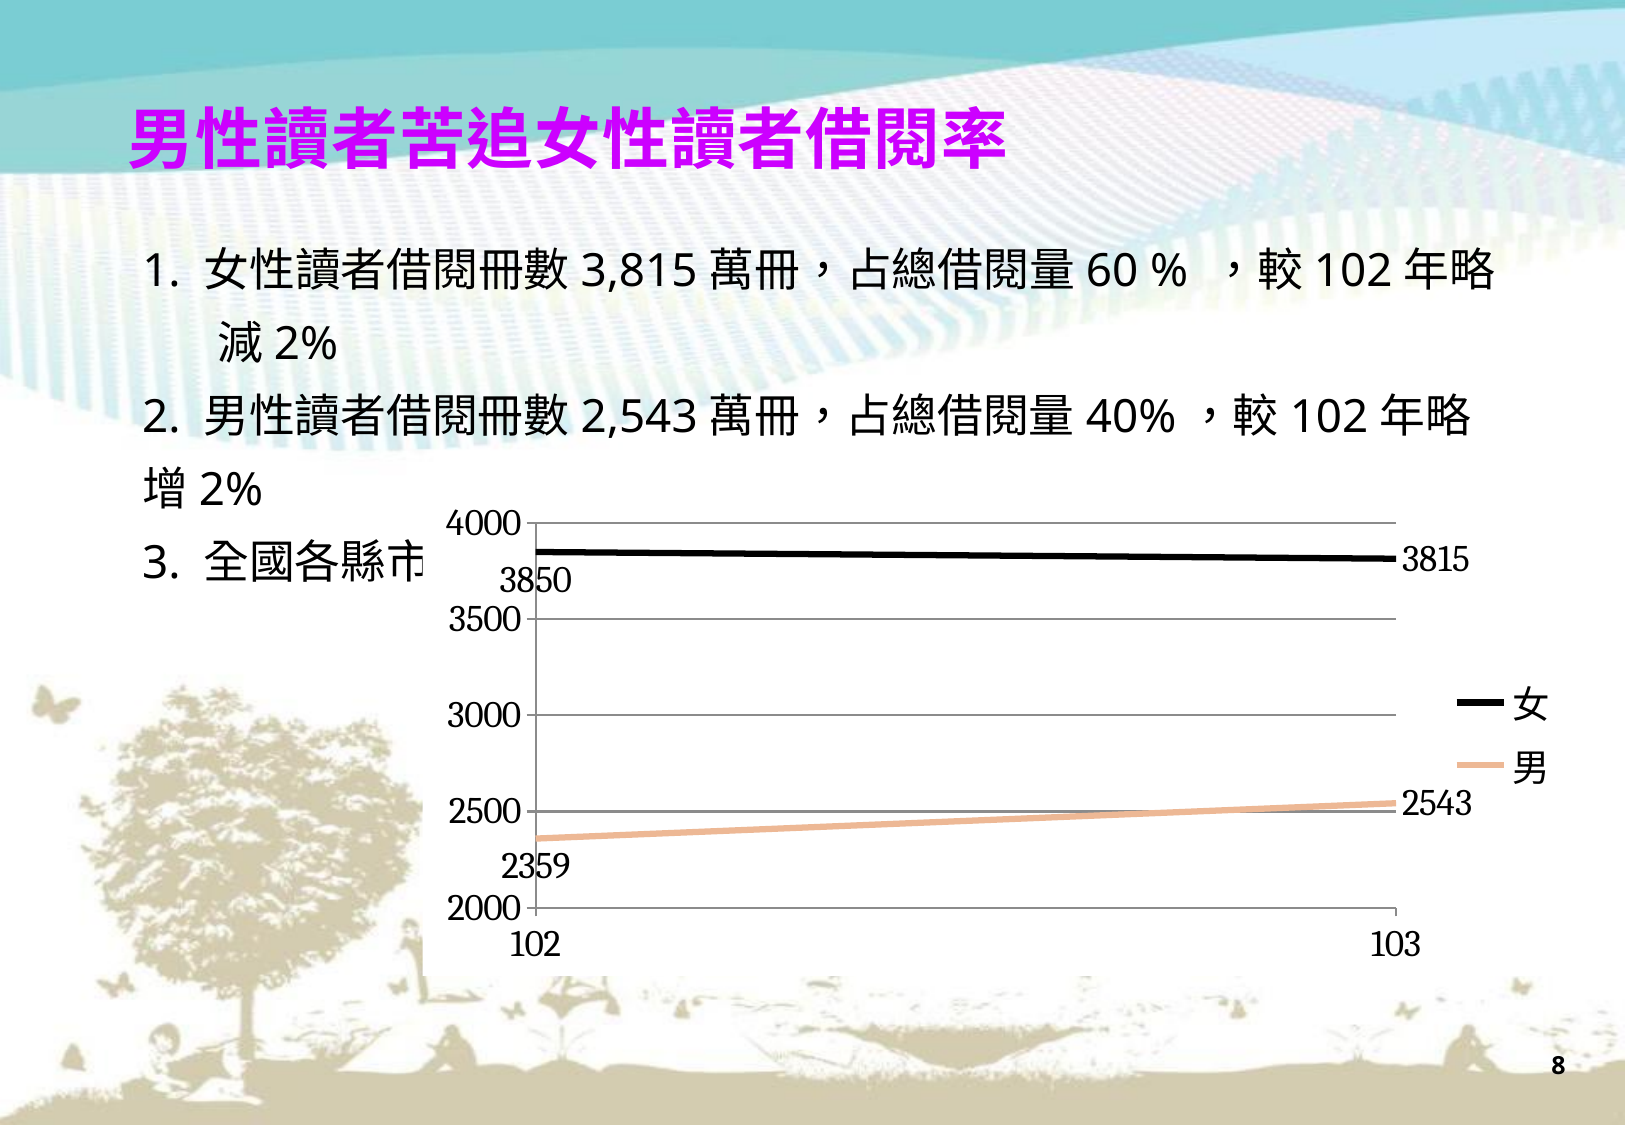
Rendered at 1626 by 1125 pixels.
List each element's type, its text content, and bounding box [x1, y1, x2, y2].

picture [0, 0, 1625, 1125]
chart [422, 491, 1575, 976]
text_box 1. 女性讀者借閱冊數3,815萬冊，占總借閱量60 % ，較102年略減2% 2. 男性讀者借閱冊數2,543萬冊，占總借閱量40%，較102年略增2% 3. 全國各縣市中已有苗栗縣與臺東縣的男性讀者借閱量超過女性 [127, 215, 1523, 595]
text_box 男性讀者苦追女性讀者借閱率 [112, 89, 1024, 185]
